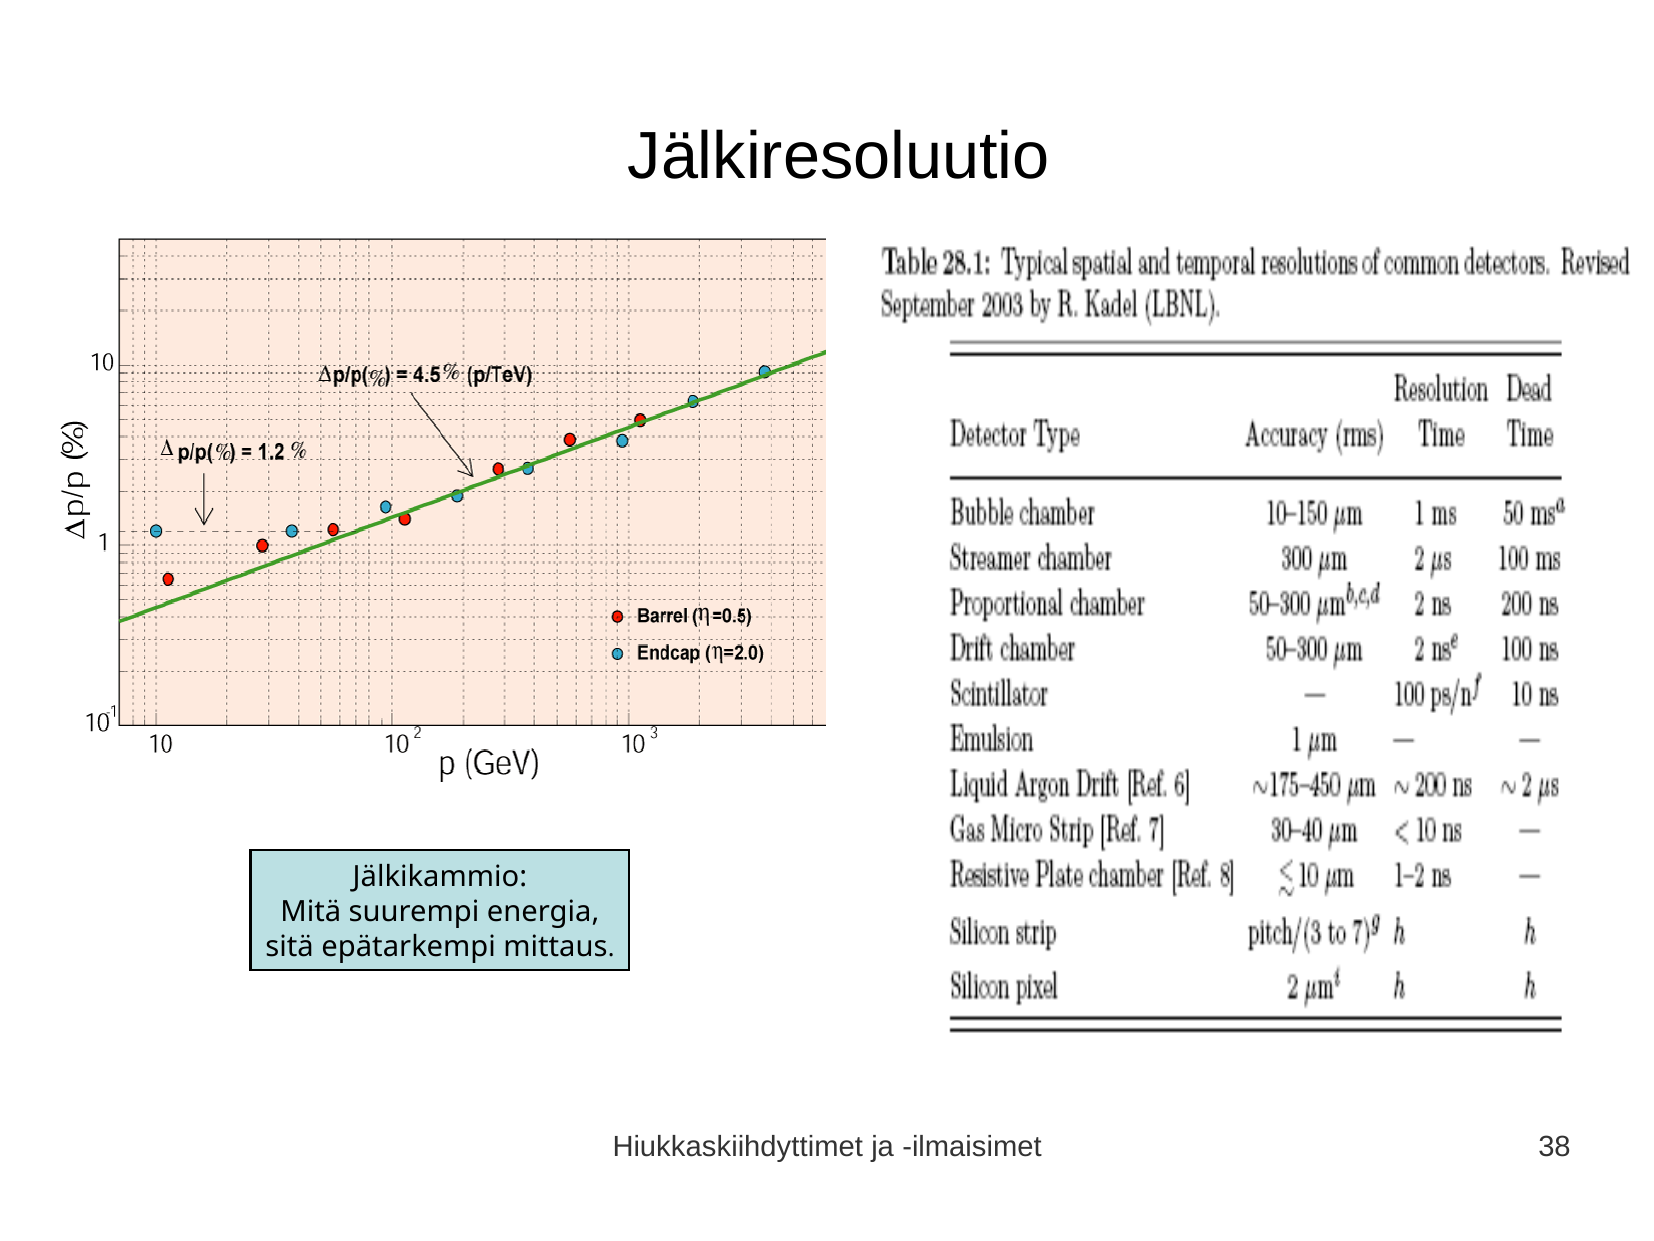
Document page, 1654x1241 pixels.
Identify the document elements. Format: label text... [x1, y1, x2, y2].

title Jälkiresoluutio [82, 82, 1571, 221]
text_box Jälkikammio: Mitä suurempi energia, sitä epätarkempi mittaus. [250, 849, 630, 971]
picture [55, 206, 1654, 1081]
